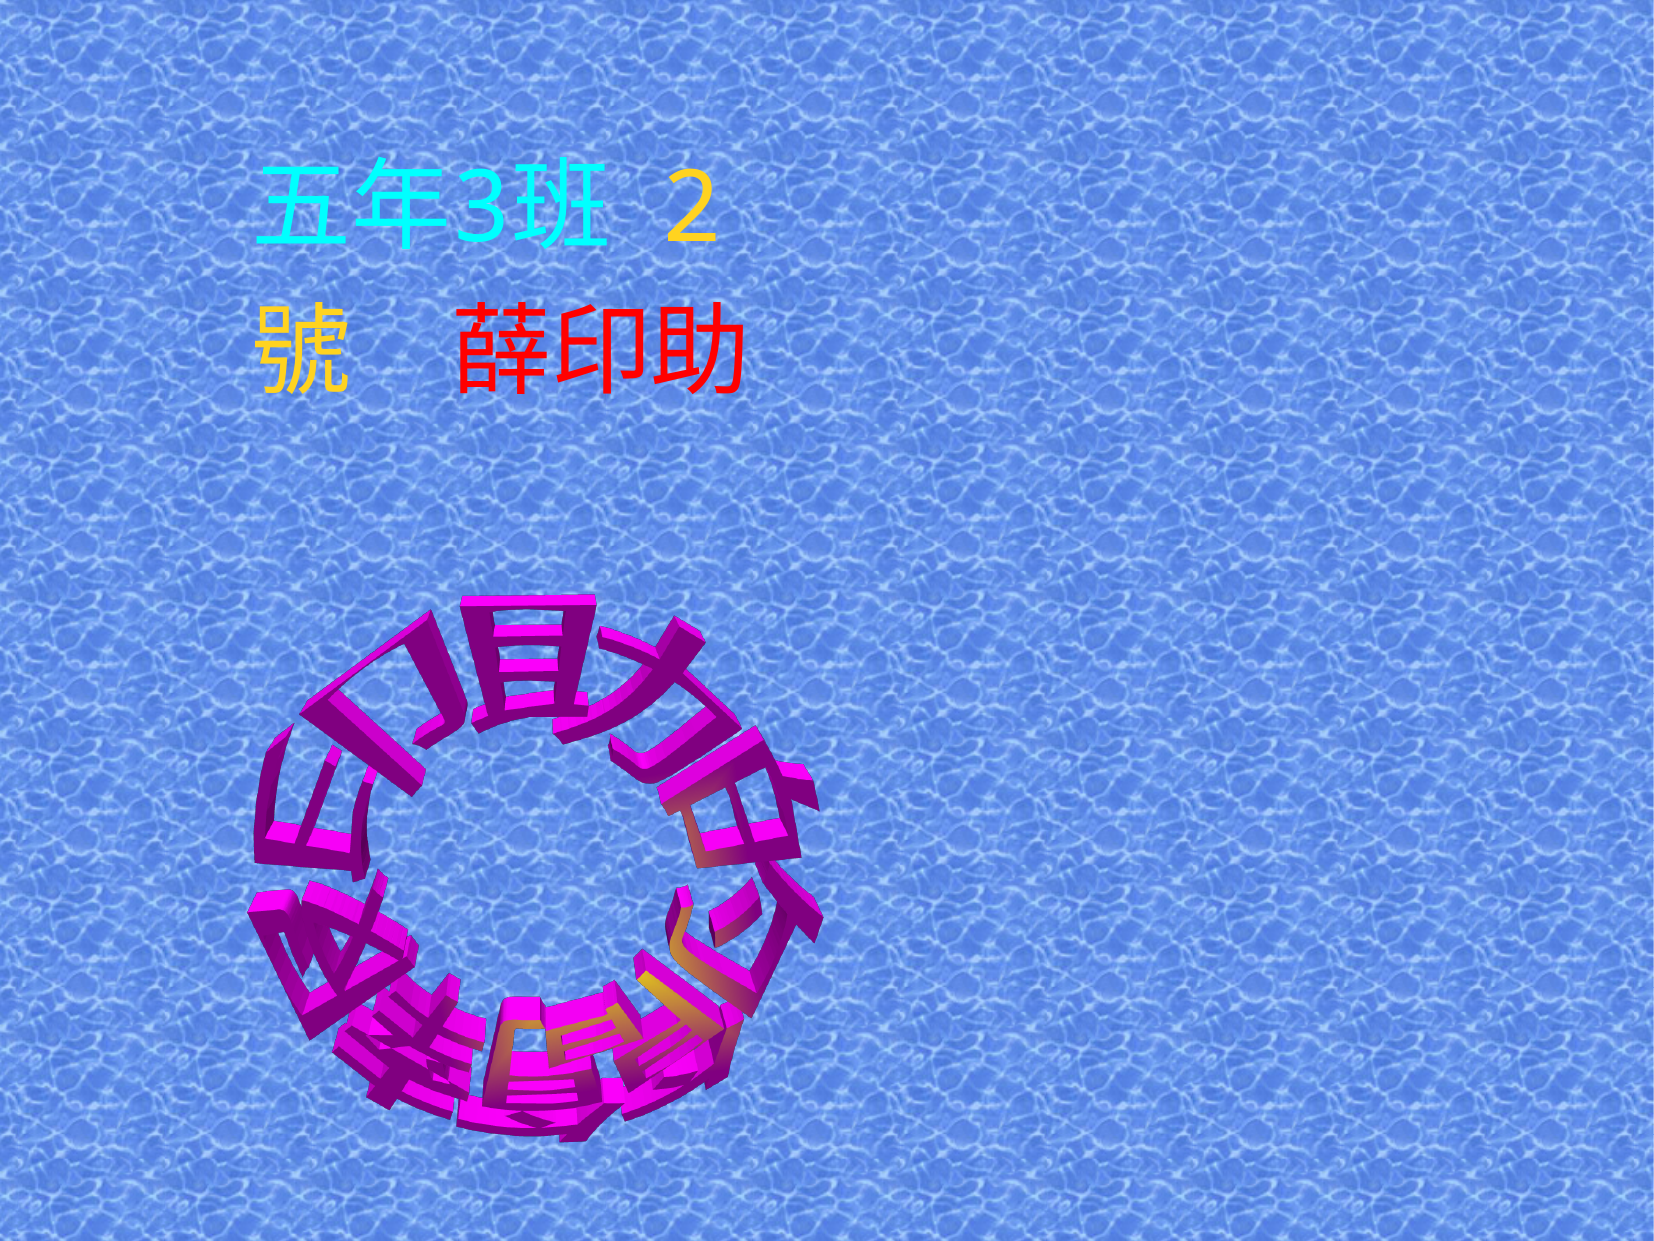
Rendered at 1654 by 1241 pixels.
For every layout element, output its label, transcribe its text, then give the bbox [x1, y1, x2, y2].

text_box 五年3班 2號 薛印助 [236, 118, 768, 384]
picture [0, 0, 1654, 1241]
